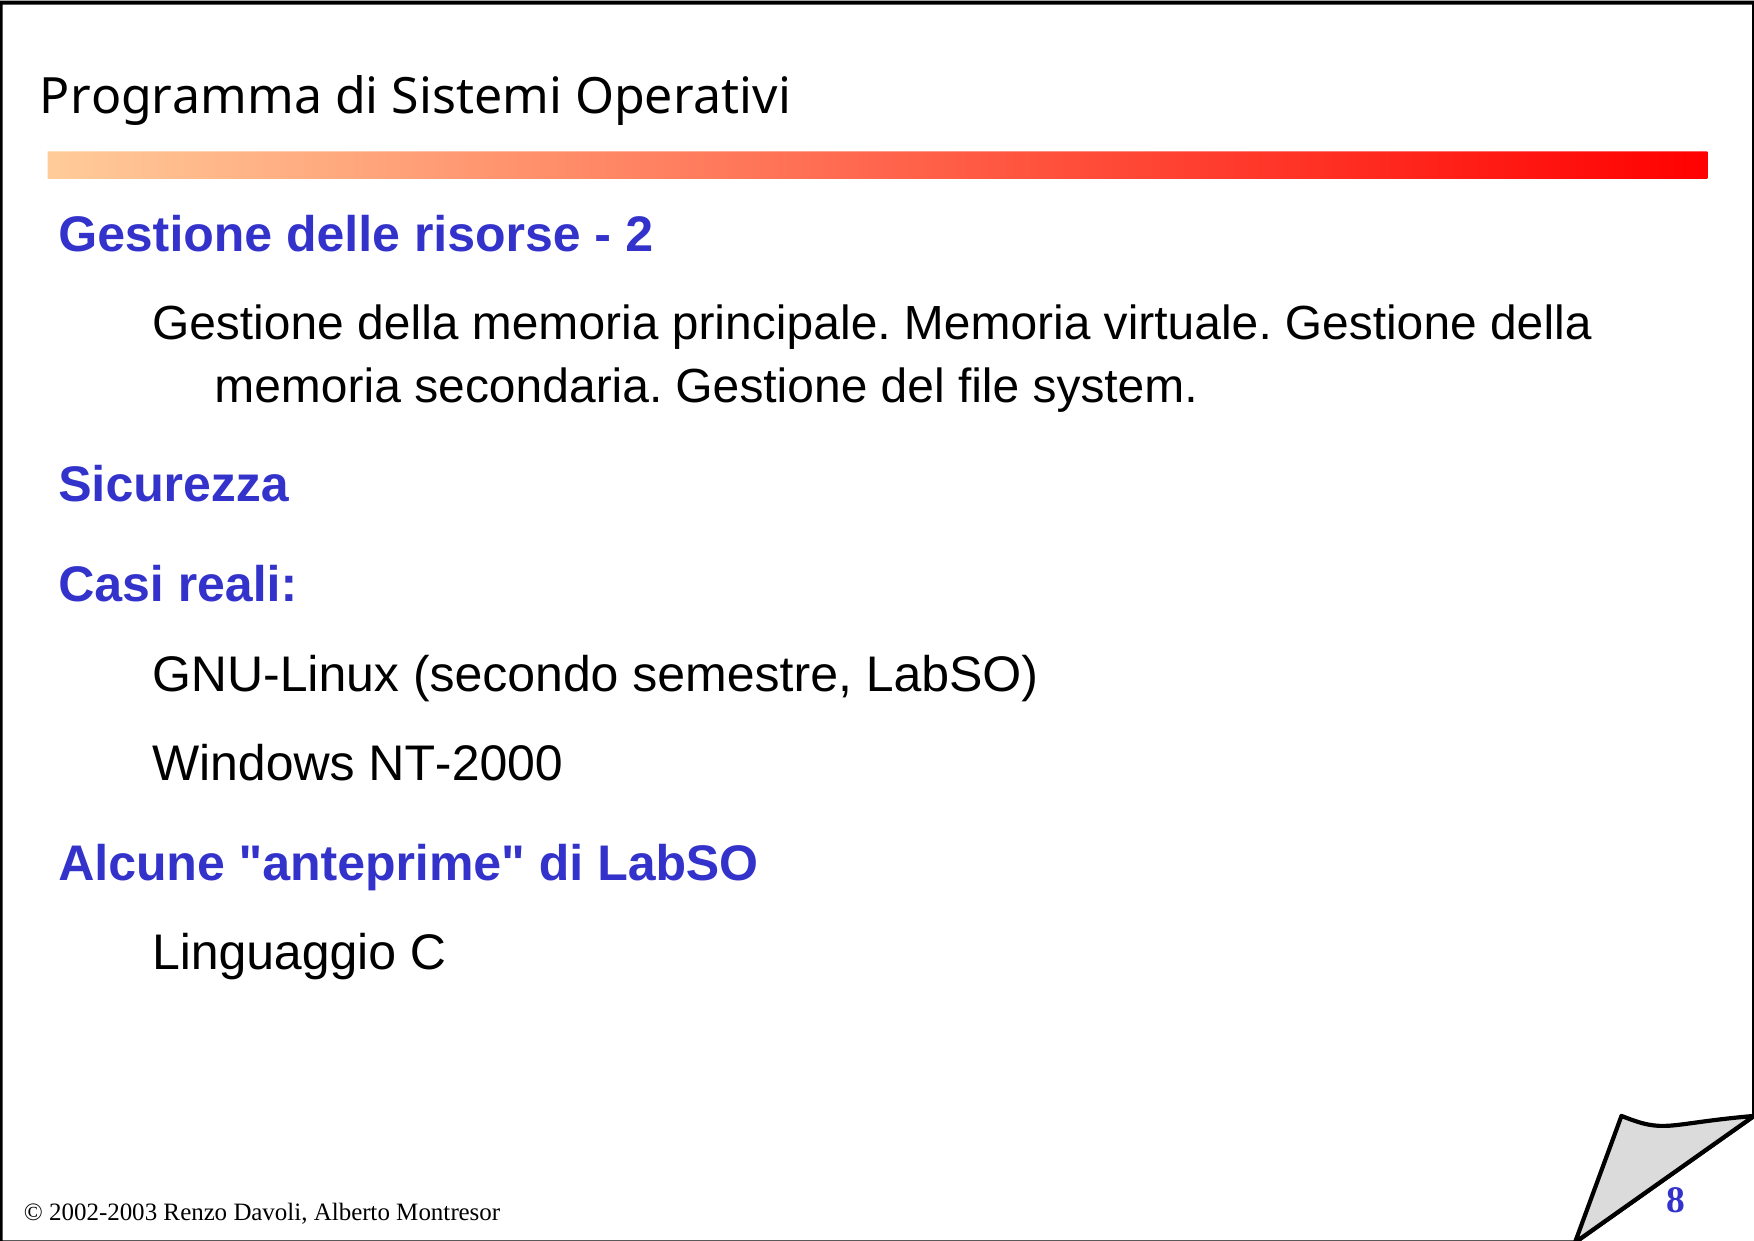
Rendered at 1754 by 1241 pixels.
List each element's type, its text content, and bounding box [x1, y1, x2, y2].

title Programma di Sistemi Operativi [40, 48, 1714, 144]
list Gestione delle risorse - 2 Gestione della memoria principale. Memoria virtuale. Gestione della memoria secondaria. Gestione del file system. Sicurezza Casi reali: GNU-Linux (secondo semestre, LabSO) Windows NT-2000 Alcune "anteprime" di LabSO Linguaggio C [58, 206, 1696, 1109]
